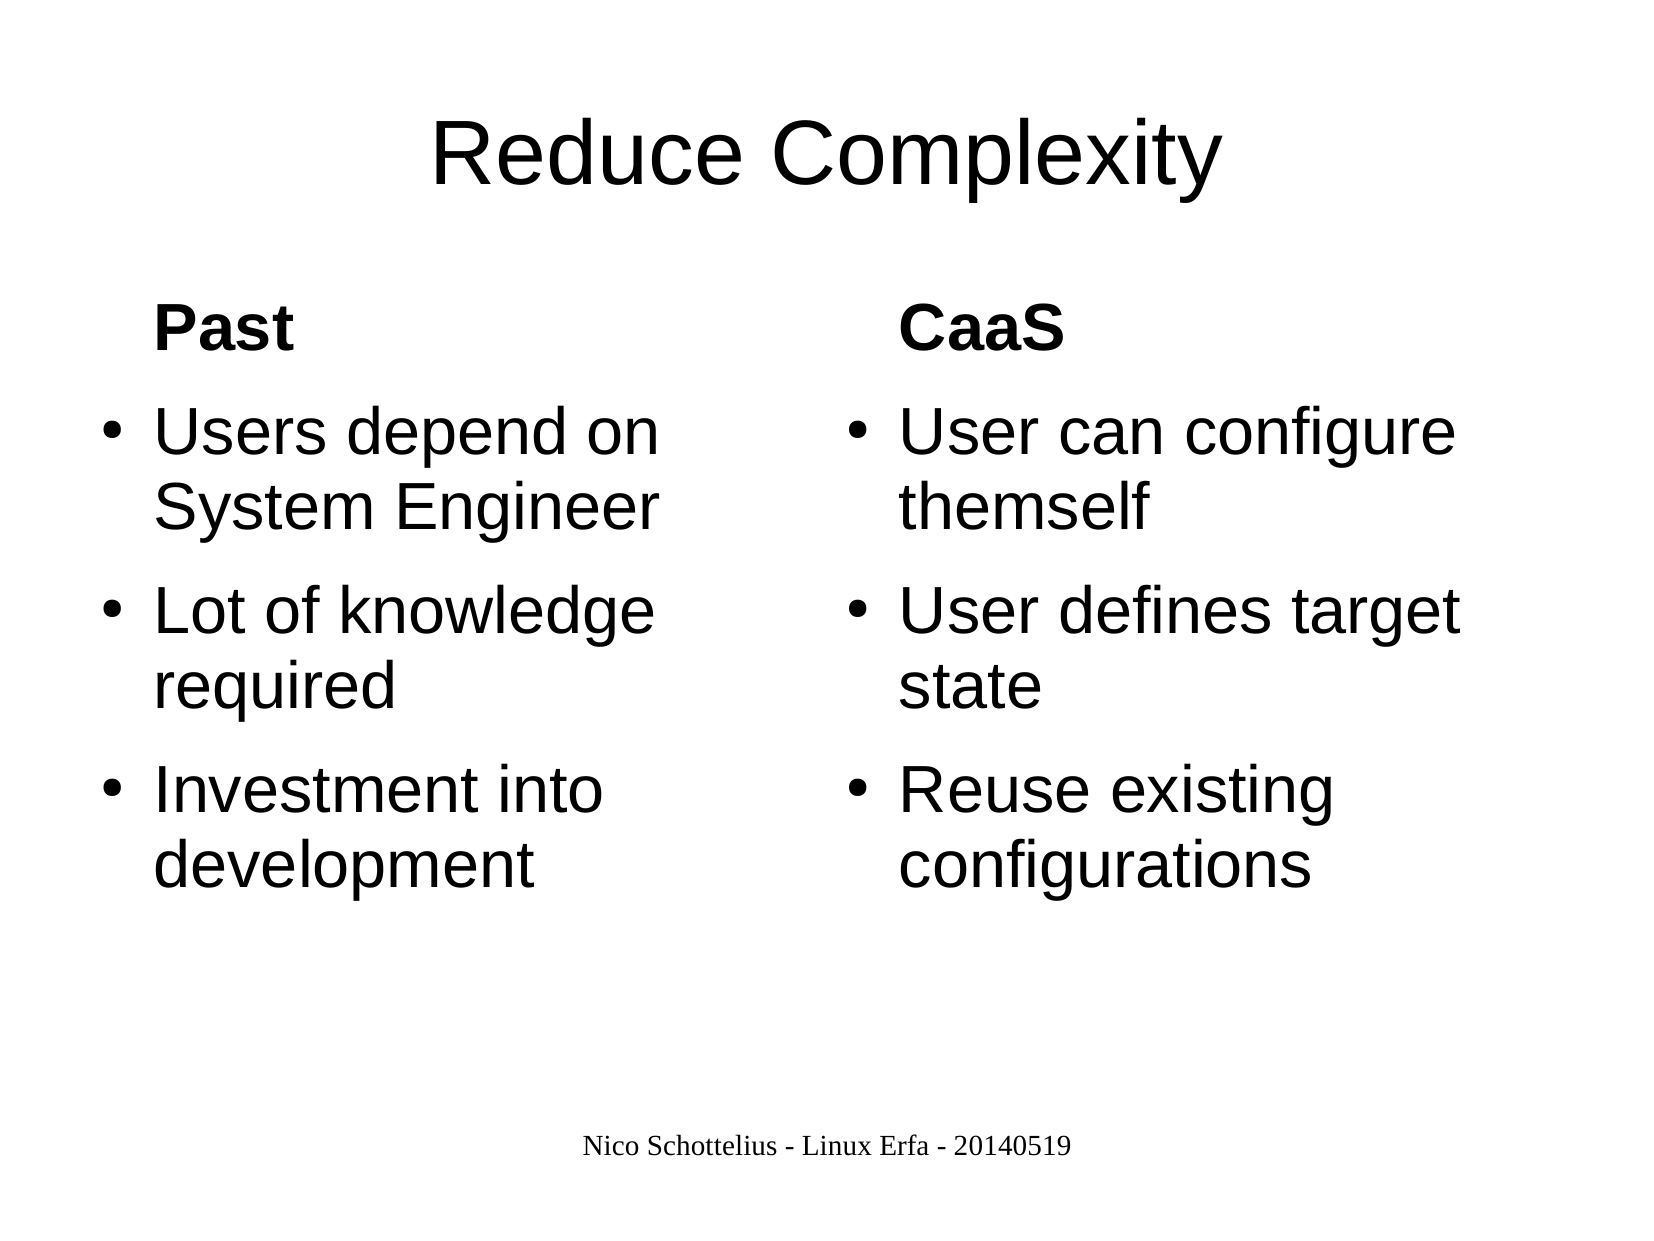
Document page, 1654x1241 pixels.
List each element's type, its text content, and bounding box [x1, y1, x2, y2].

title Reduce Complexity [82, 49, 1571, 257]
list Past Users depend on System Engineer Lot of knowledge required Investment into development [82, 290, 793, 1010]
list CaaS User can configure themself User defines target state Reuse existing configurations [828, 290, 1539, 1010]
